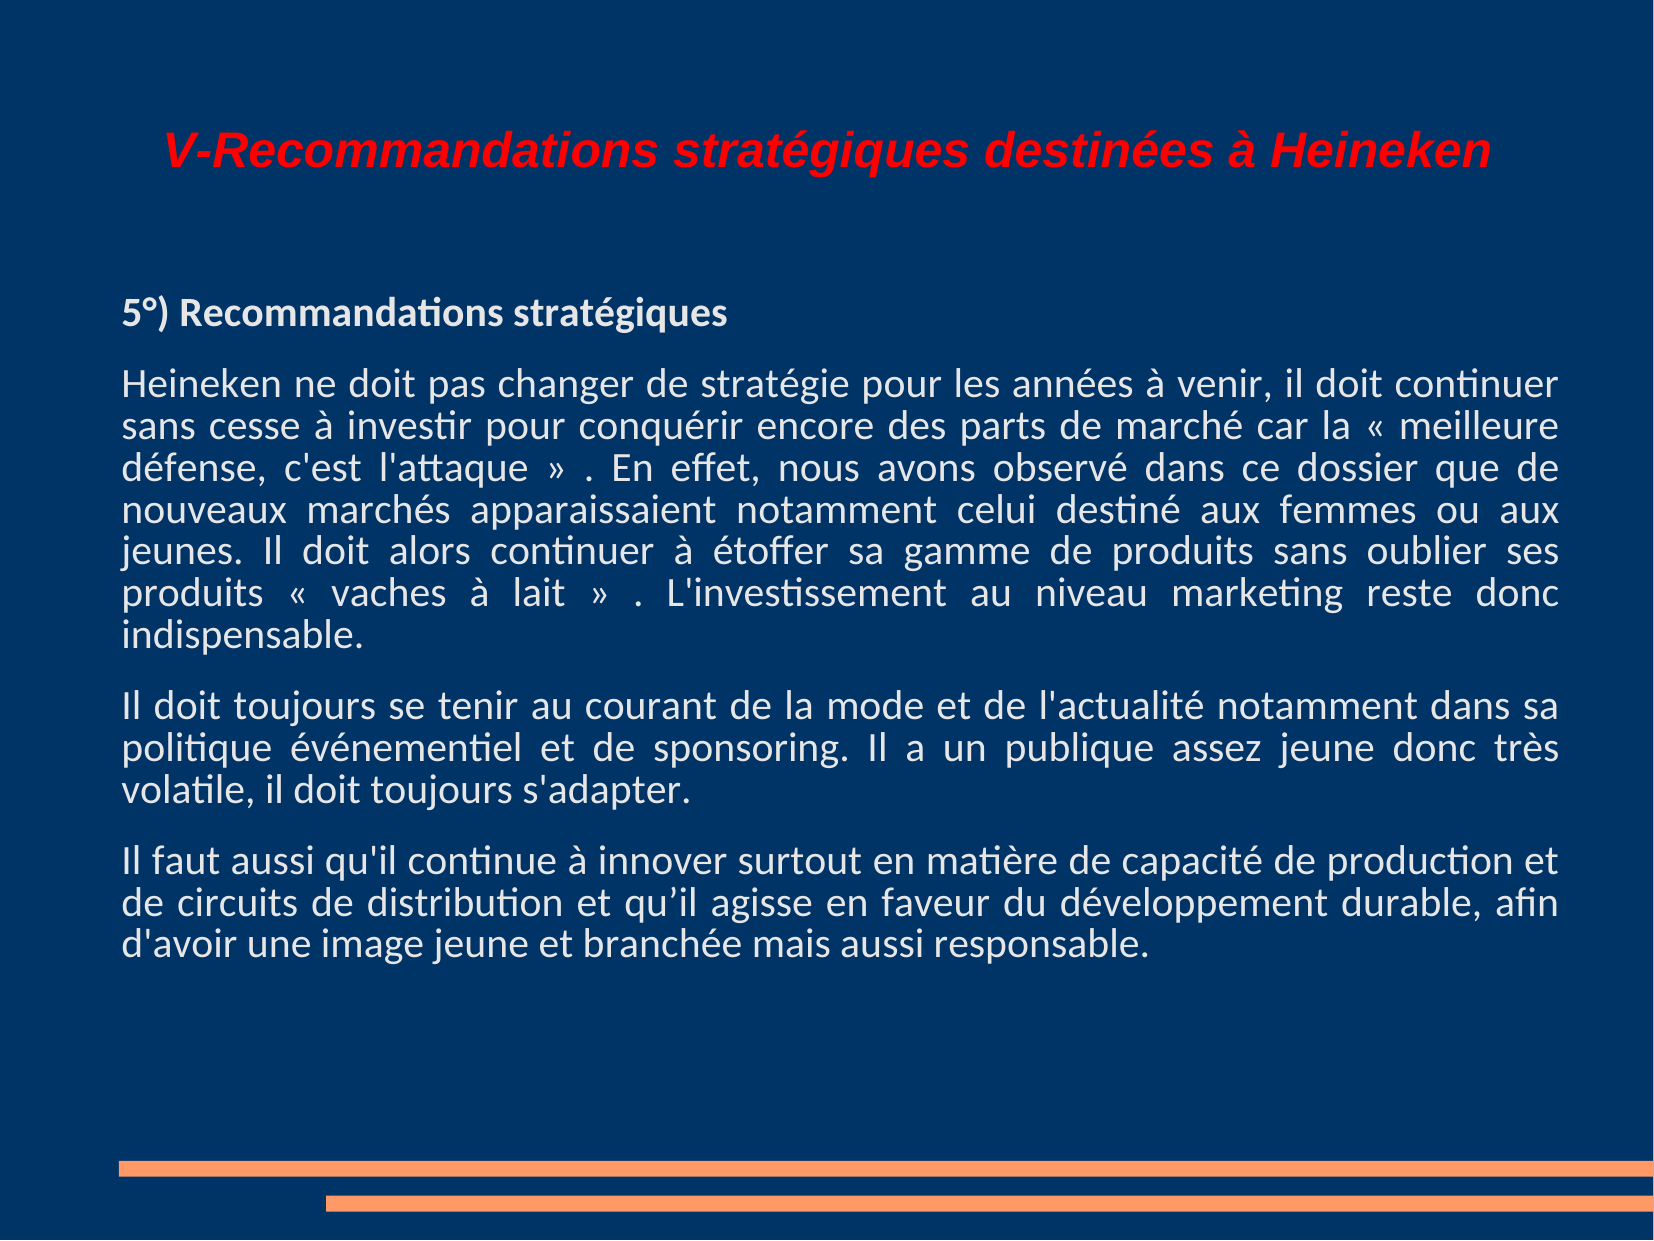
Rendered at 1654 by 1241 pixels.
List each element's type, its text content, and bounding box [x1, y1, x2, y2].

title V-Recommandations stratégiques destinées à Heineken [121, 46, 1534, 254]
list 5°) Recommandations stratégiques Heineken ne doit pas changer de stratégie pour les années à venir, il doit continuer sans cesse à investir pour conquérir encore des parts de marché car la « meilleure défense, c'est l'attaque » . En effet, nous avons observé dans ce dossier que de nouveaux marchés apparaissaient notamment celui destiné aux femmes ou aux jeunes. Il doit alors continuer à étoffer sa gamme de produits sans oublier ses produits « vaches à lait » . L'investissement au niveau marketing reste donc indispensable. Il doit toujours se tenir au courant de la mode et de l'actualité notamment dans sa politique événementiel et de sponsoring. Il a un publique assez jeune donc très volatile, il doit toujours s'adapter. Il faut aussi qu'il continue à innover surtout en matière de capacité de production et de circuits de distribution et qu’il agisse en faveur du développement durable, afin d'avoir une image jeune et branchée mais aussi responsable. [121, 295, 1561, 1179]
